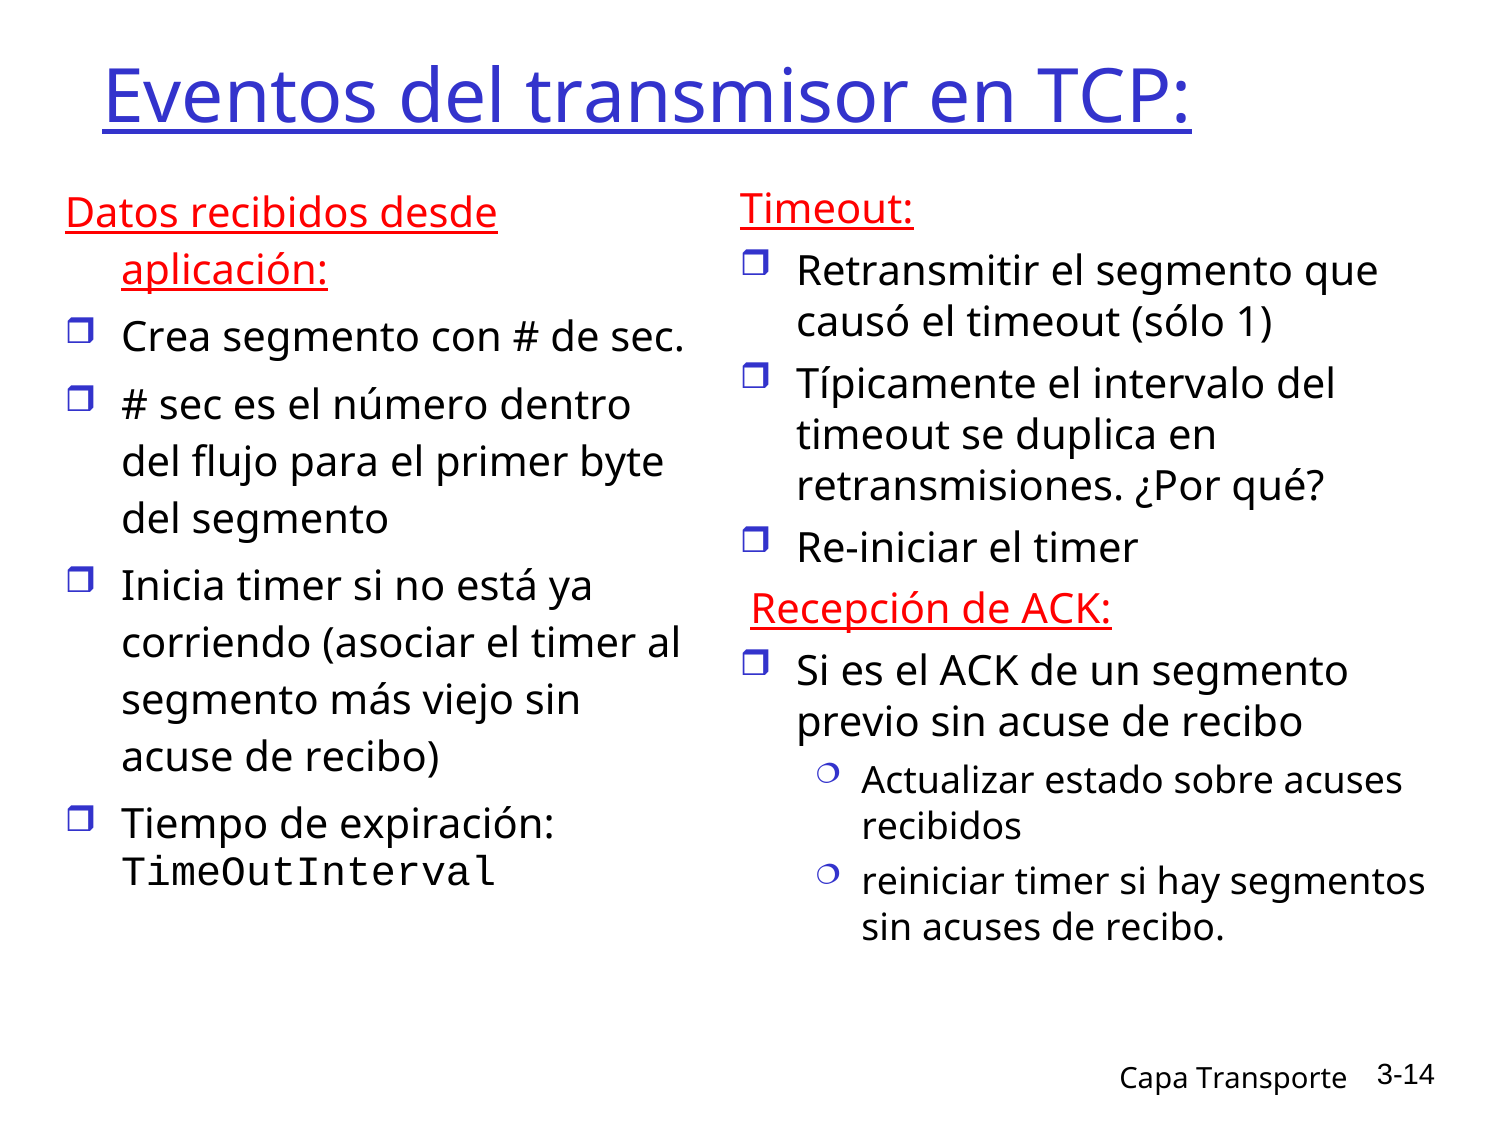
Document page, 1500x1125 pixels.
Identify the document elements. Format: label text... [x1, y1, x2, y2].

list Timeout: Retransmitir el segmento que causó el timeout (sólo 1) Típicamente el intervalo del timeout se duplica en retransmisiones. ¿Por qué? Re-iniciar el timer Recepción de ACK: Si es el ACK de un segmento previo sin acuse de recibo Actualizar estado sobre acuses recibidos reiniciar timer si hay segmentos sin acuses de recibo. [724, 174, 1463, 1013]
title Eventos del transmisor en TCP: [87, 0, 1426, 188]
list Datos recibidos desde aplicación: Crea segmento con # de sec. # sec es el número dentro del flujo para el primer byte del segmento Inicia timer si no está ya corriendo (asociar el timer al segmento más viejo sin acuse de recibo) Tiempo de expiración: TimeOutInterval [50, 174, 713, 1063]
